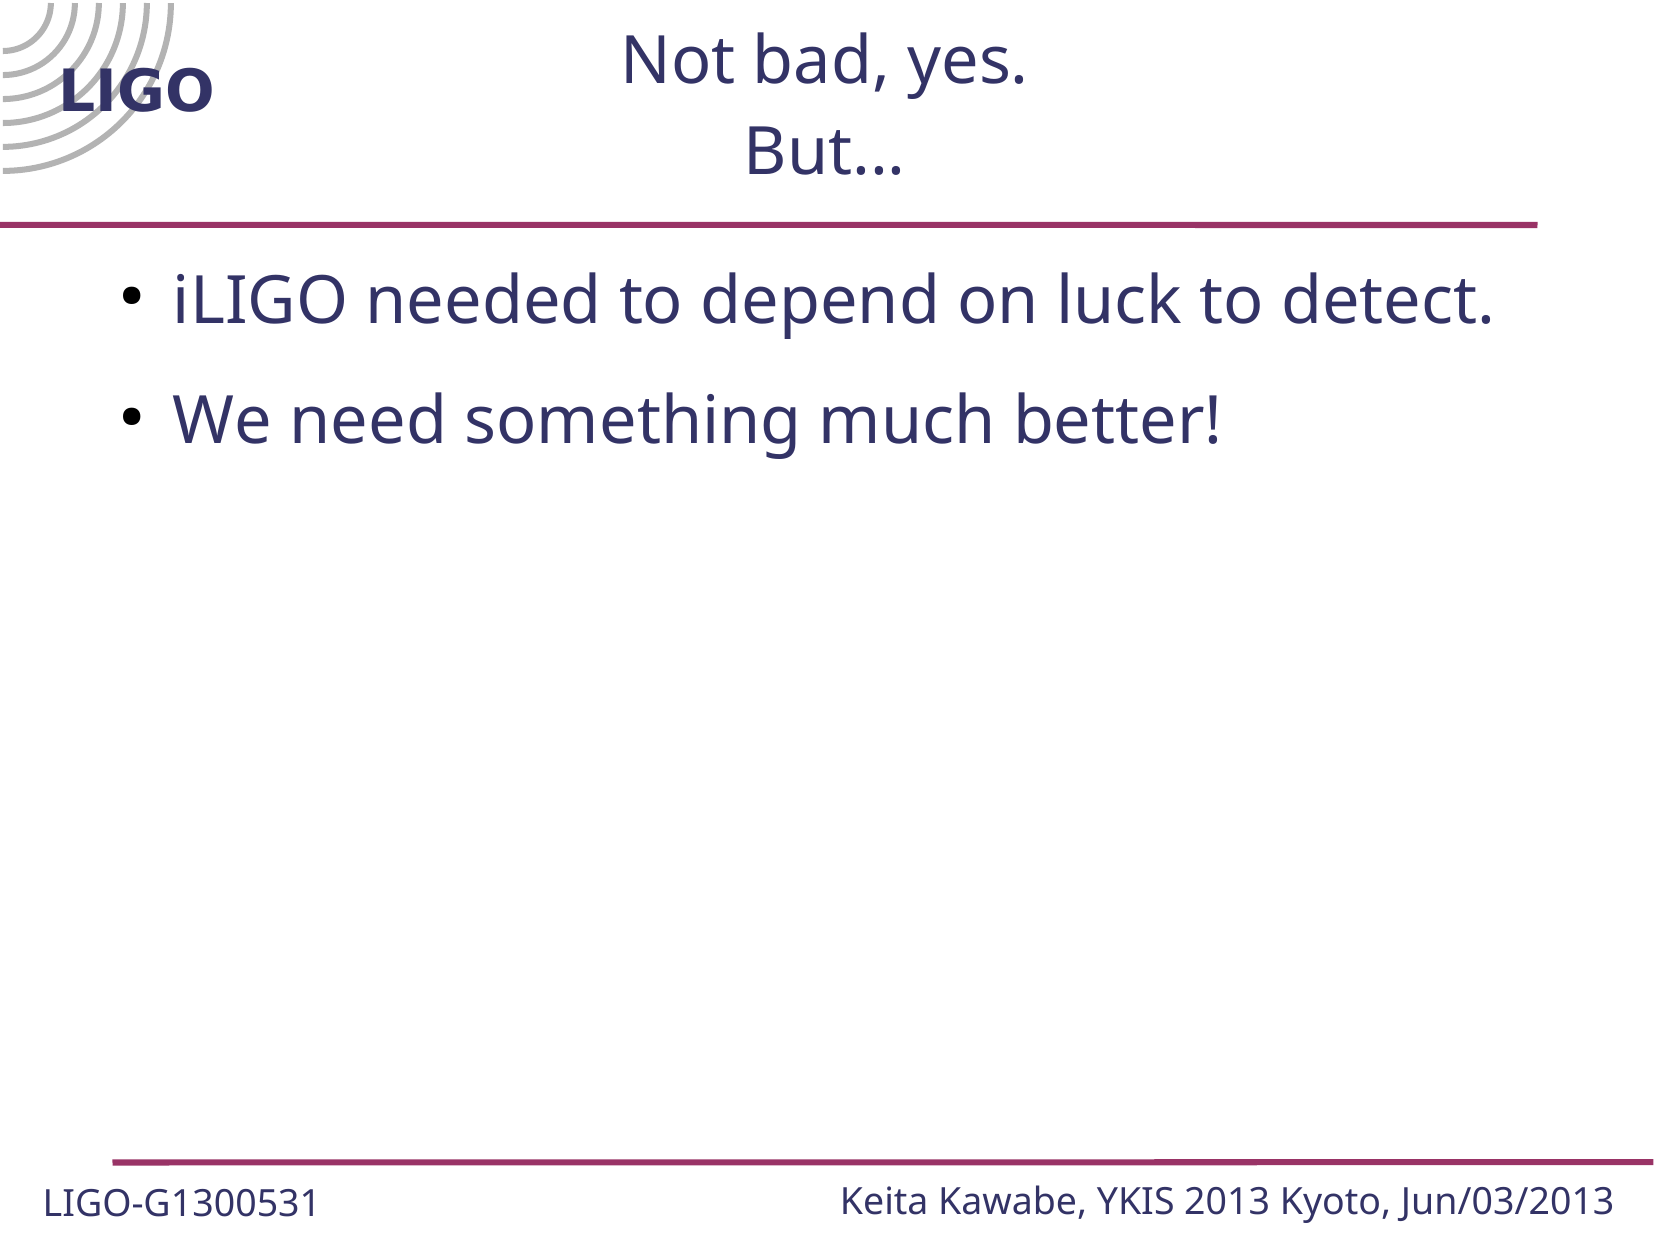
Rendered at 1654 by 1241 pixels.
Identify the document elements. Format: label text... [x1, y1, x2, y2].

list iLIGO needed to depend on luck to detect. We need something much better! [102, 252, 1620, 972]
title Not bad, yes. But... [187, 0, 1463, 208]
